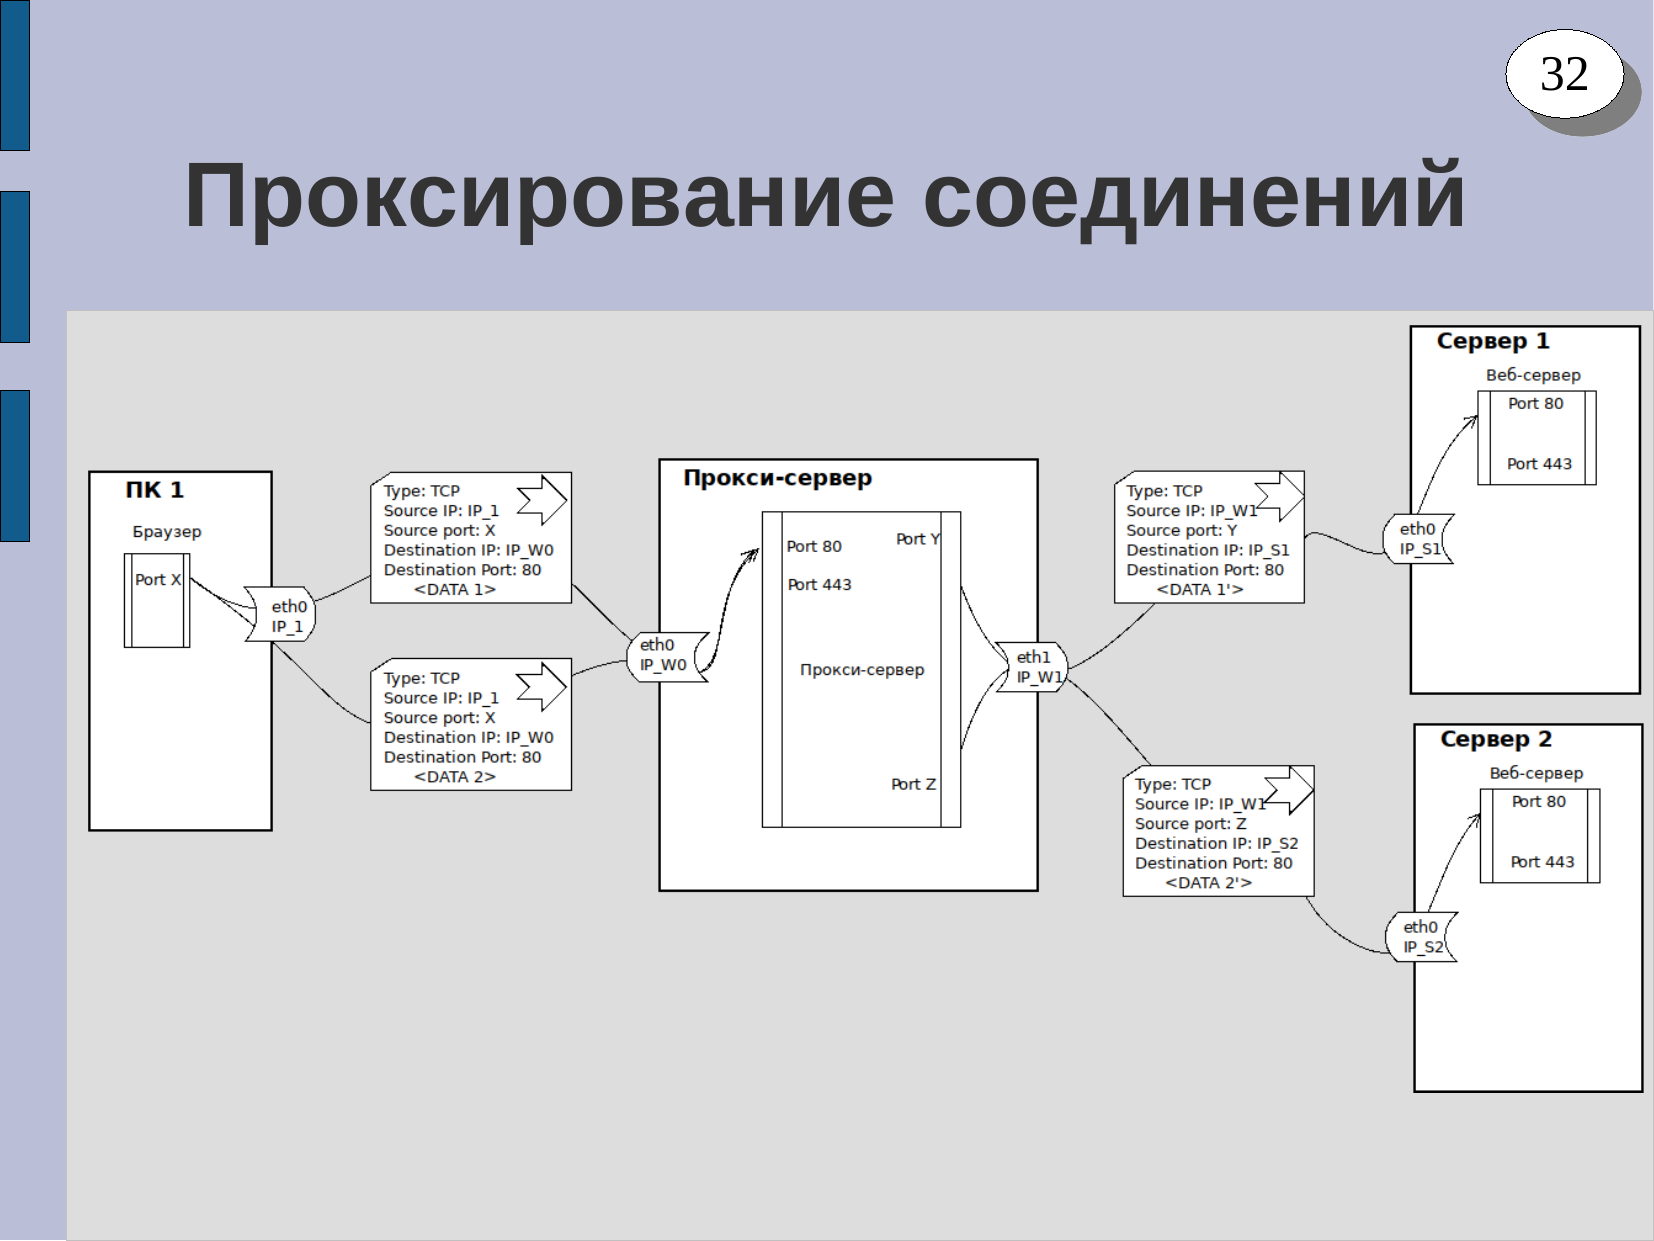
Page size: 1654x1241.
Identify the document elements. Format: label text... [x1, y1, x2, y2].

title Проксирование соединений [121, 91, 1534, 299]
picture [87, 324, 1645, 1093]
text_box 32 [1505, 29, 1625, 119]
